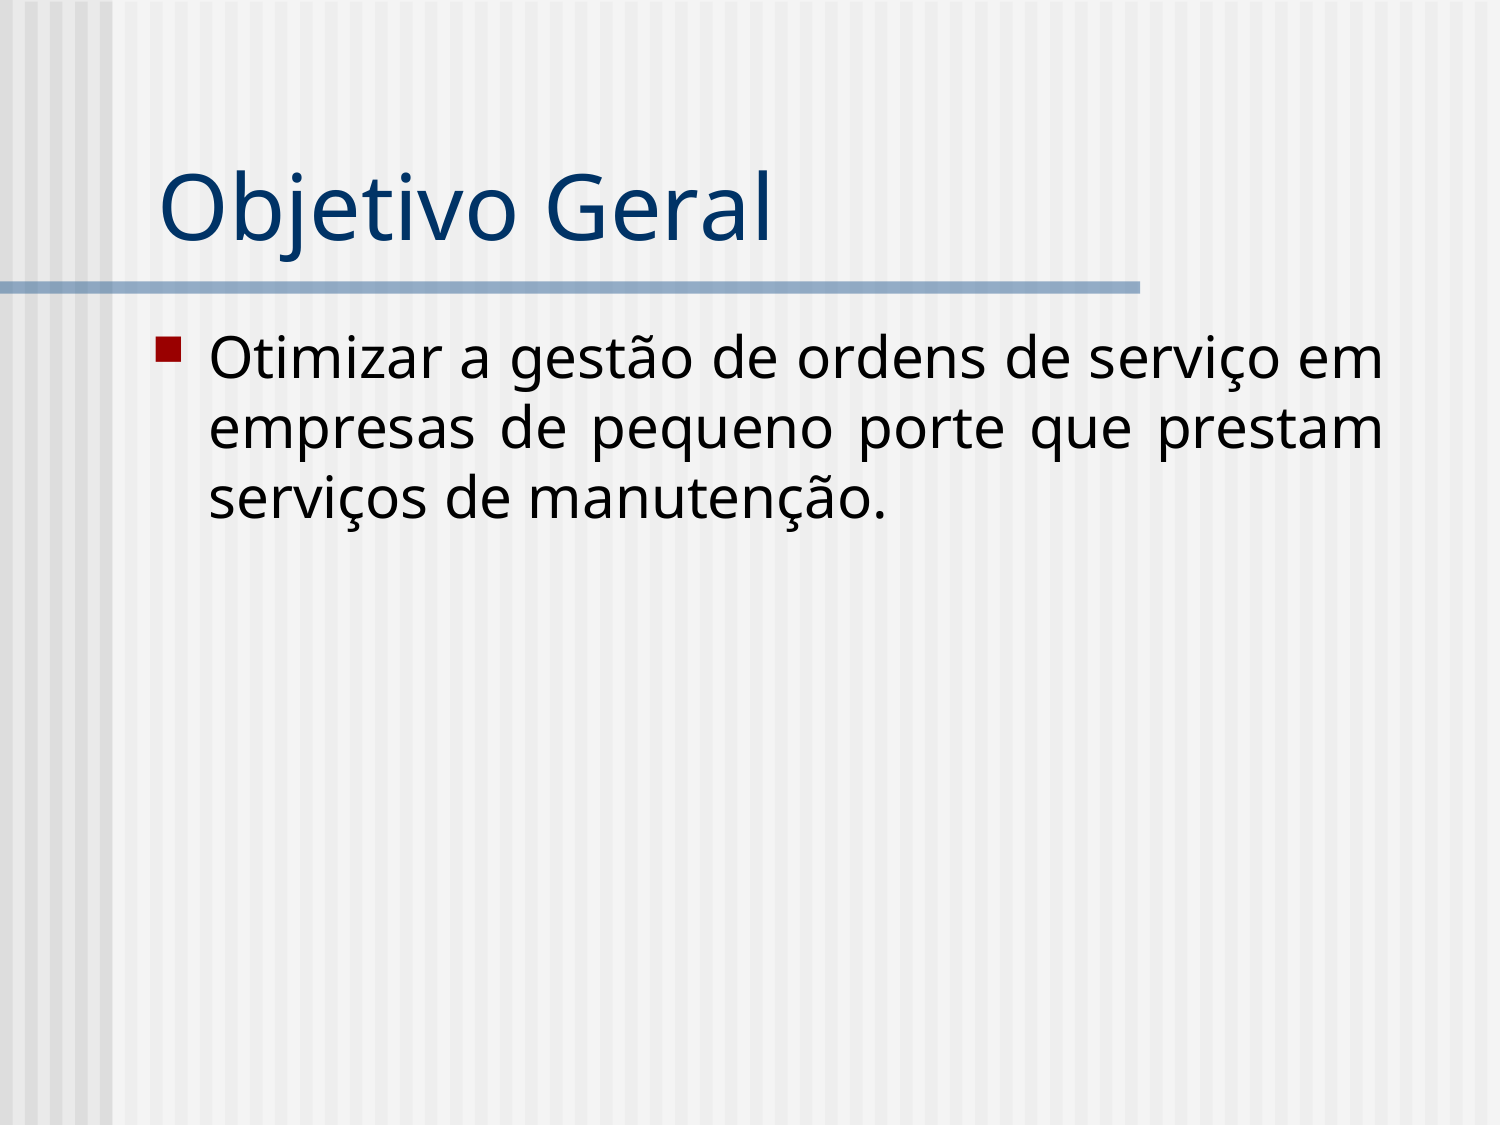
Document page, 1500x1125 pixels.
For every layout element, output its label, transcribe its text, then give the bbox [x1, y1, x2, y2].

title Objetivo Geral [142, 140, 1482, 267]
list Otimizar a gestão de ordens de serviço em empresas de pequeno porte que prestam serviços de manutenção. [137, 312, 1400, 1025]
